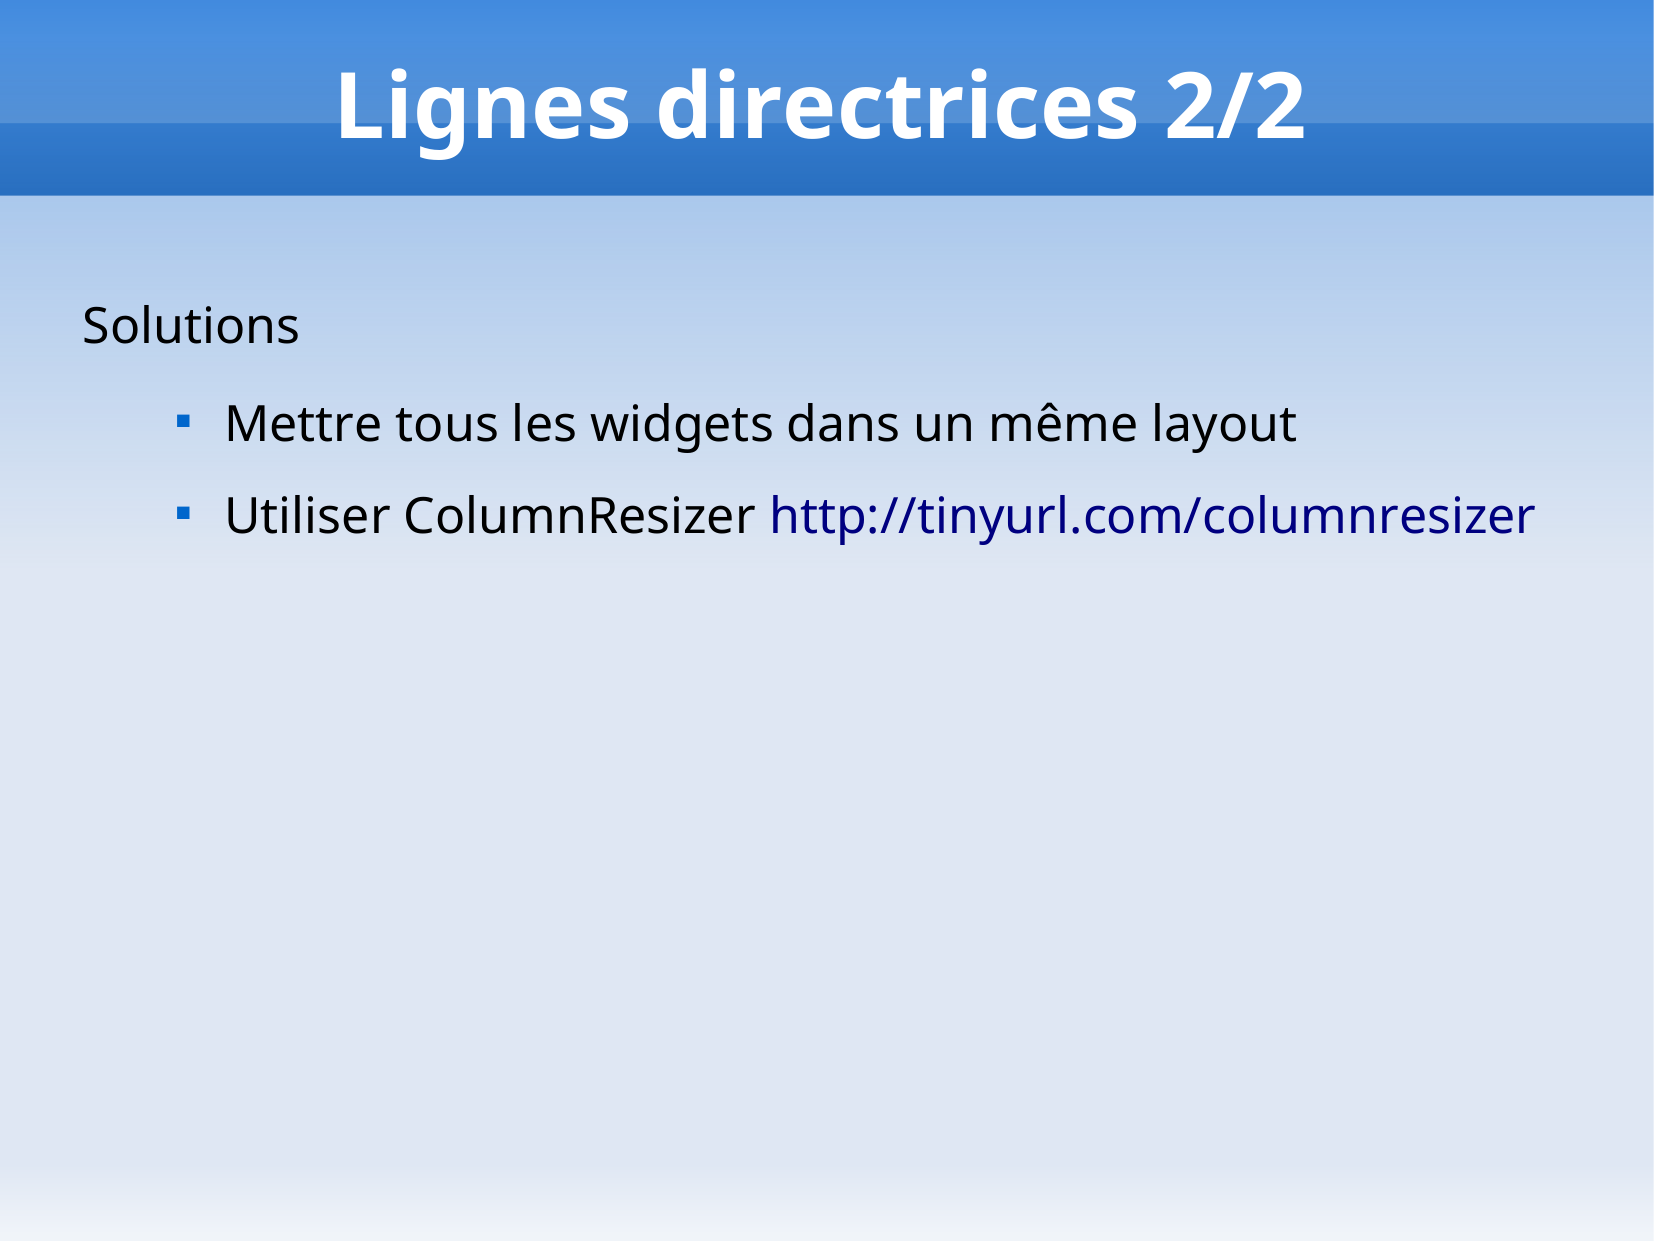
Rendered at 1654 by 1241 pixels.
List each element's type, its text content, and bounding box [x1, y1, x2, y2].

list Solutions Mettre tous les widgets dans un même layout Utiliser ColumnResizer http://tinyurl.com/columnresizer [82, 290, 1571, 1109]
title Lignes directrices 2/2 [76, 0, 1565, 208]
picture [0, 0, 1654, 1241]
